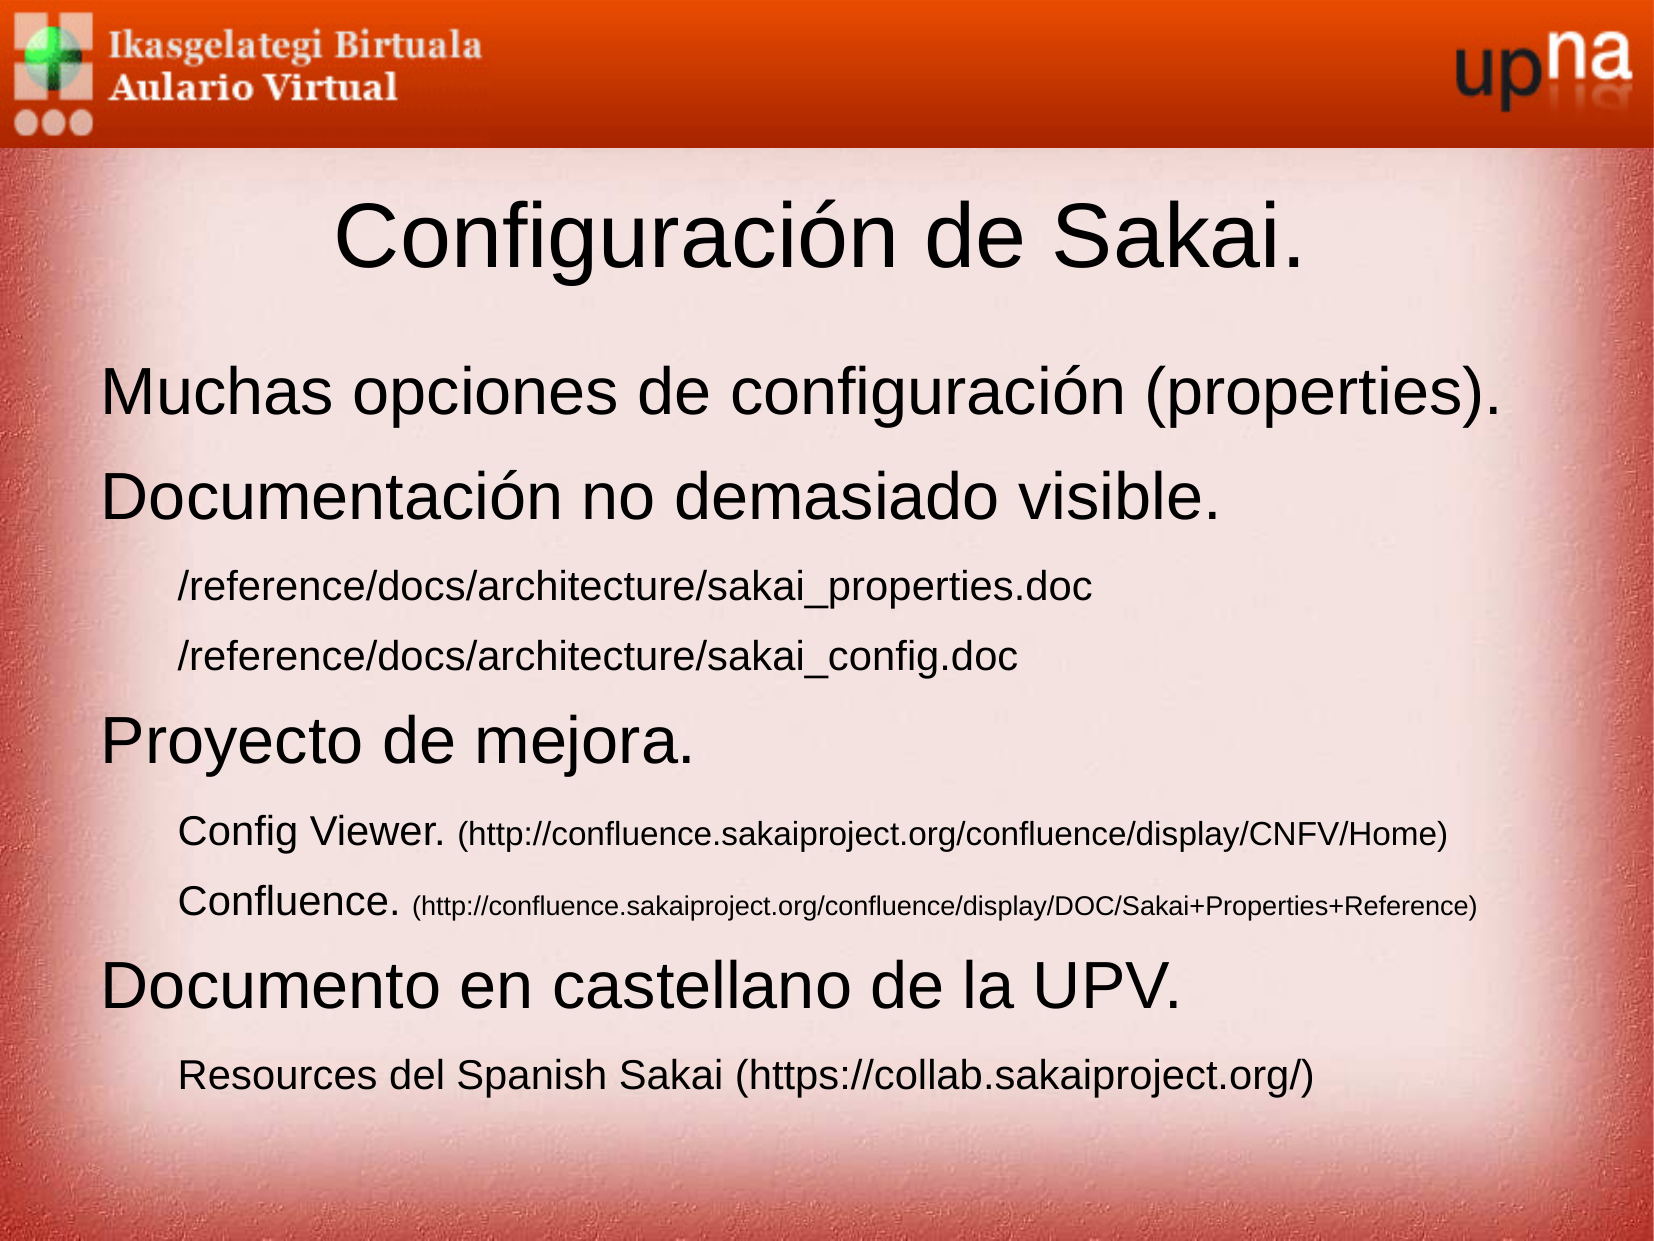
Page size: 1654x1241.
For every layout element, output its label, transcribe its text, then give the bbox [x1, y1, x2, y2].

title Configuración de Sakai. [77, 147, 1565, 325]
picture [0, 0, 1654, 1241]
list Muchas opciones de configuración (properties). Documentación no demasiado visible. /reference/docs/architecture/sakai_properties.doc /reference/docs/architecture/sakai_config.doc Proyecto de mejora. Config Viewer. (http://confluence.sakaiproject.org/confluence/display/CNFV/Home) Confluence. (http://confluence.sakaiproject.org/confluence/display/DOC/Sakai+Properties+Reference) Documento en castellano de la UPV. Resources del Spanish Sakai (https://collab.sakaiproject.org/) [83, 354, 1572, 1100]
